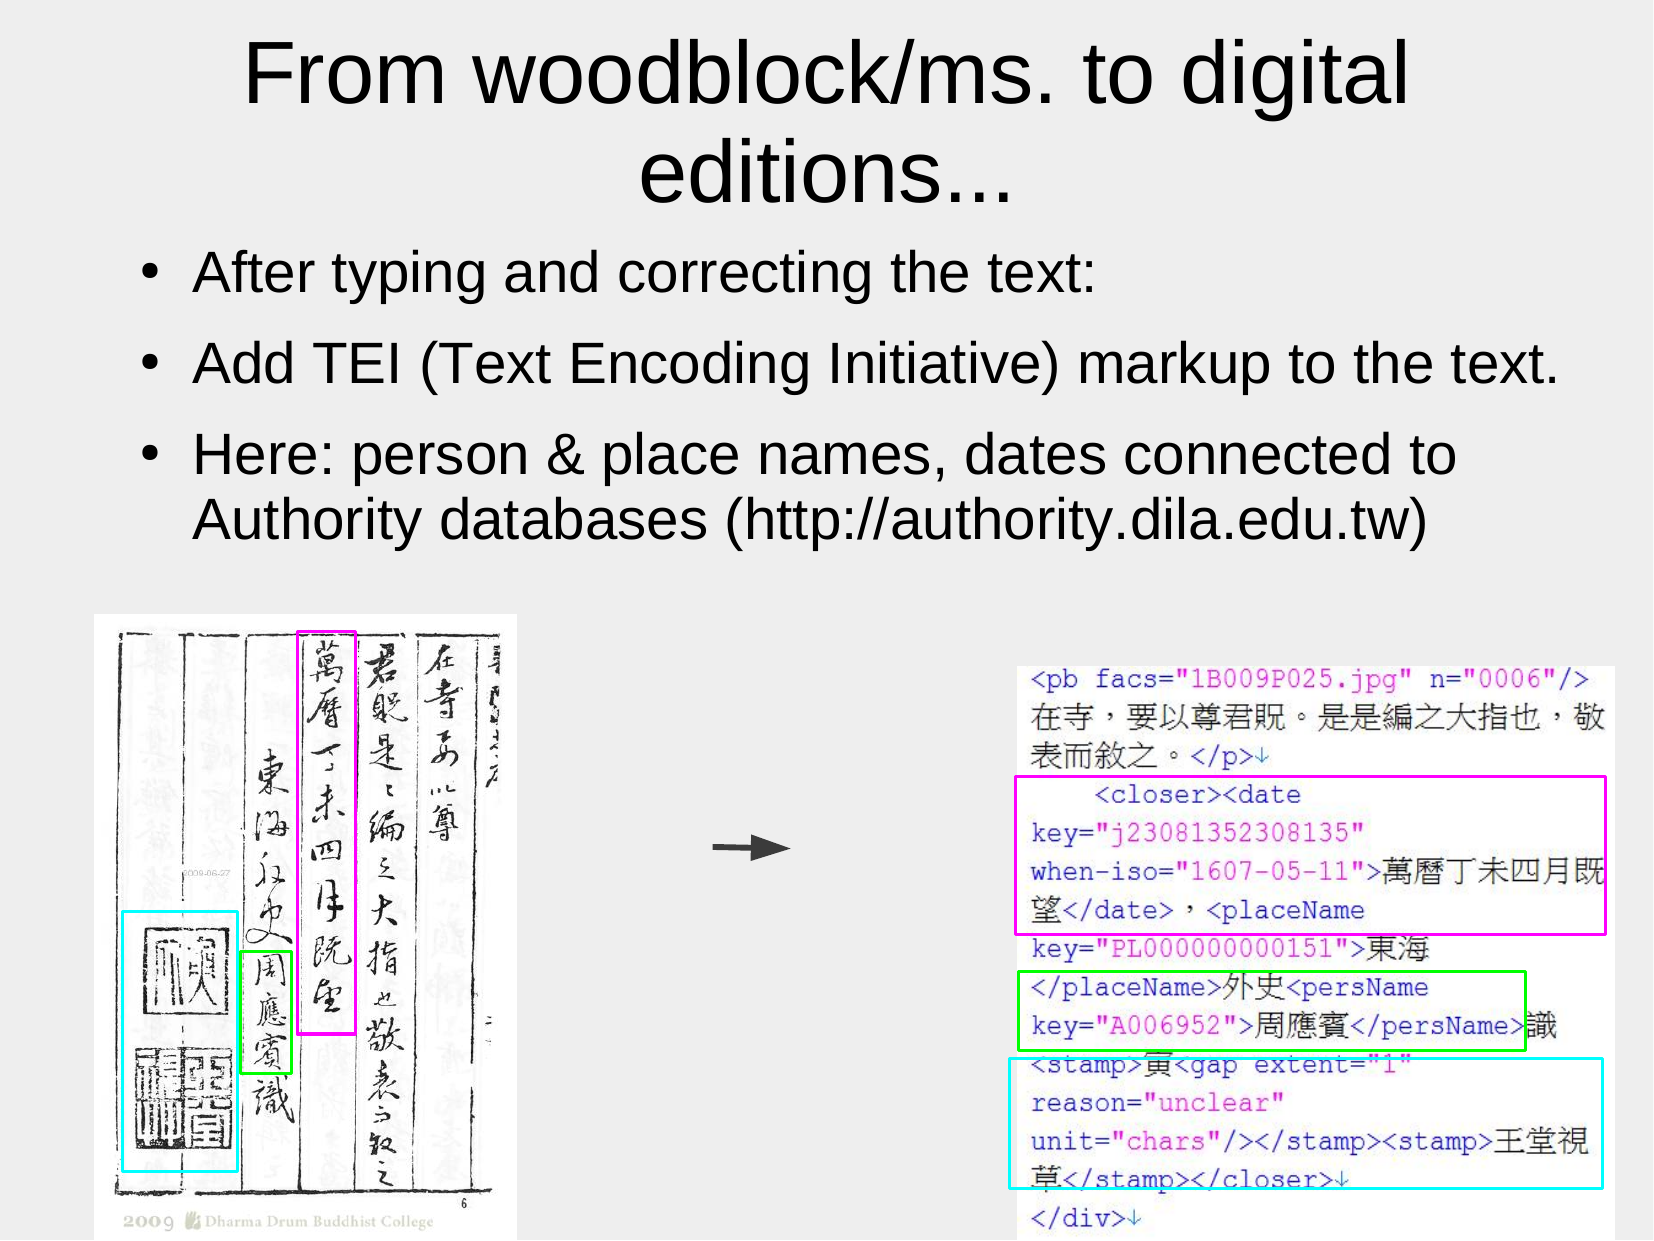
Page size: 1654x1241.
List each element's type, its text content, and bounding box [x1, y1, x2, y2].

title From woodblock/ms. to digital editions... [121, 18, 1534, 226]
picture [1017, 778, 1604, 933]
picture [1017, 1060, 1601, 1187]
picture [1020, 973, 1524, 1049]
picture [94, 614, 517, 1241]
picture [1017, 666, 1615, 1241]
list After typing and correcting the text: Add TEI (Text Encoding Initiative) markup to the text. Here: person & place names, dates connected to Authority databases (http://authority.dila.edu.tw) [121, 240, 1602, 599]
